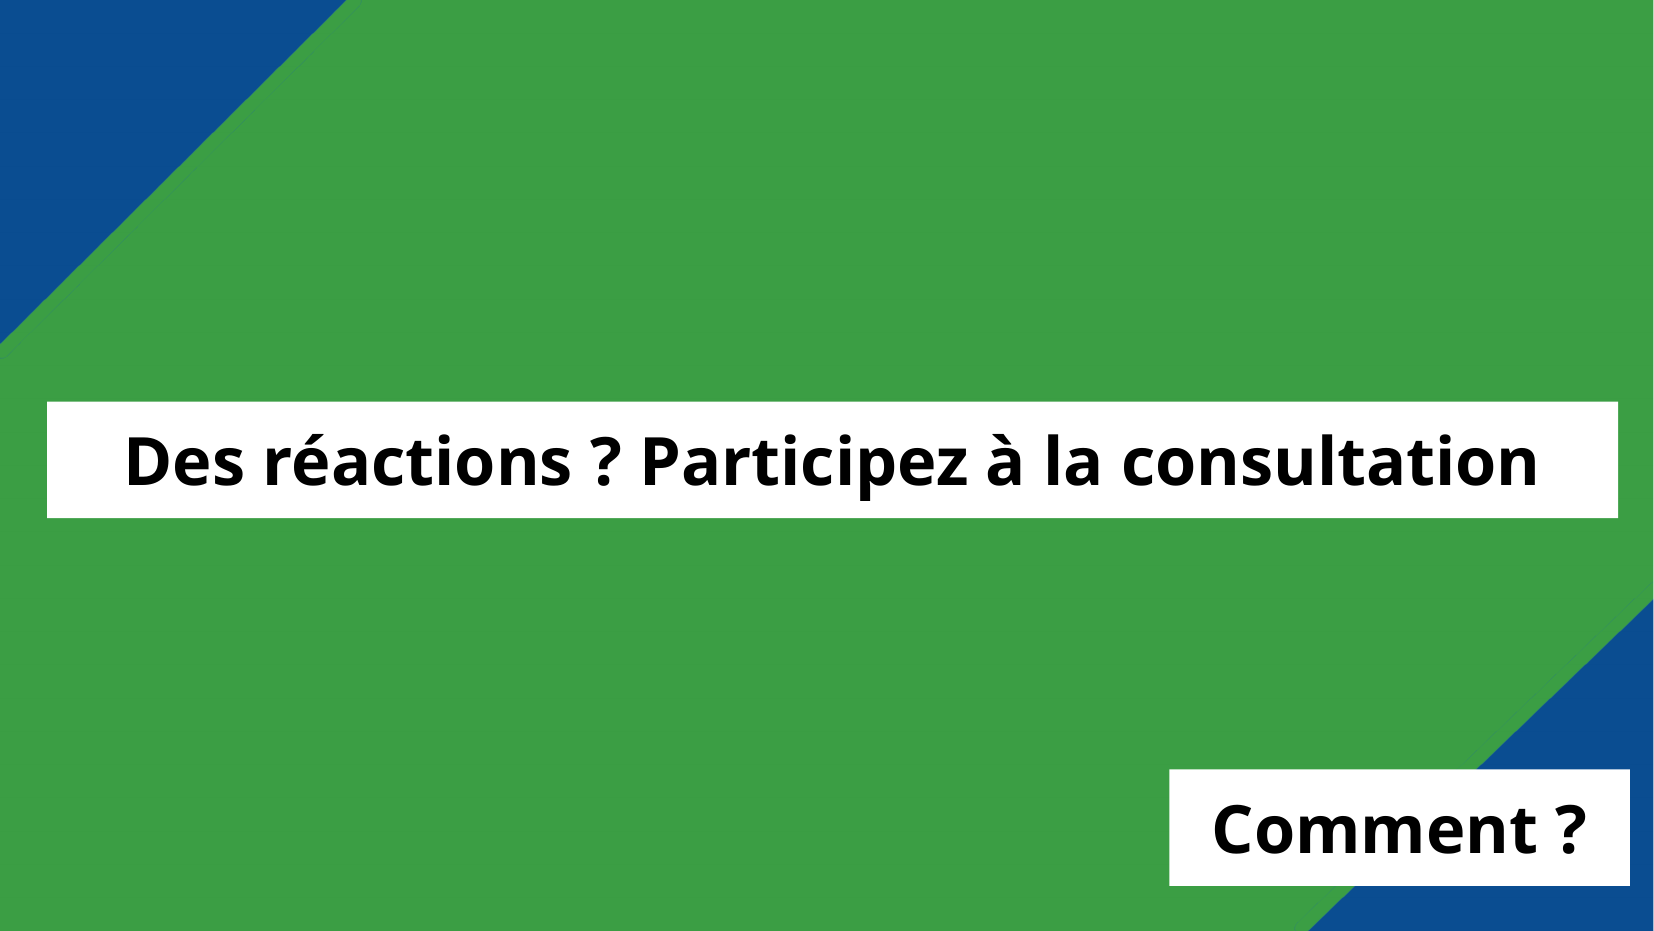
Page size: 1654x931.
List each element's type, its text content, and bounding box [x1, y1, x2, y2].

picture [0, 0, 1654, 931]
title Des réactions ? Participez à la consultation [47, 401, 1619, 519]
title Comment ? [1169, 769, 1630, 886]
